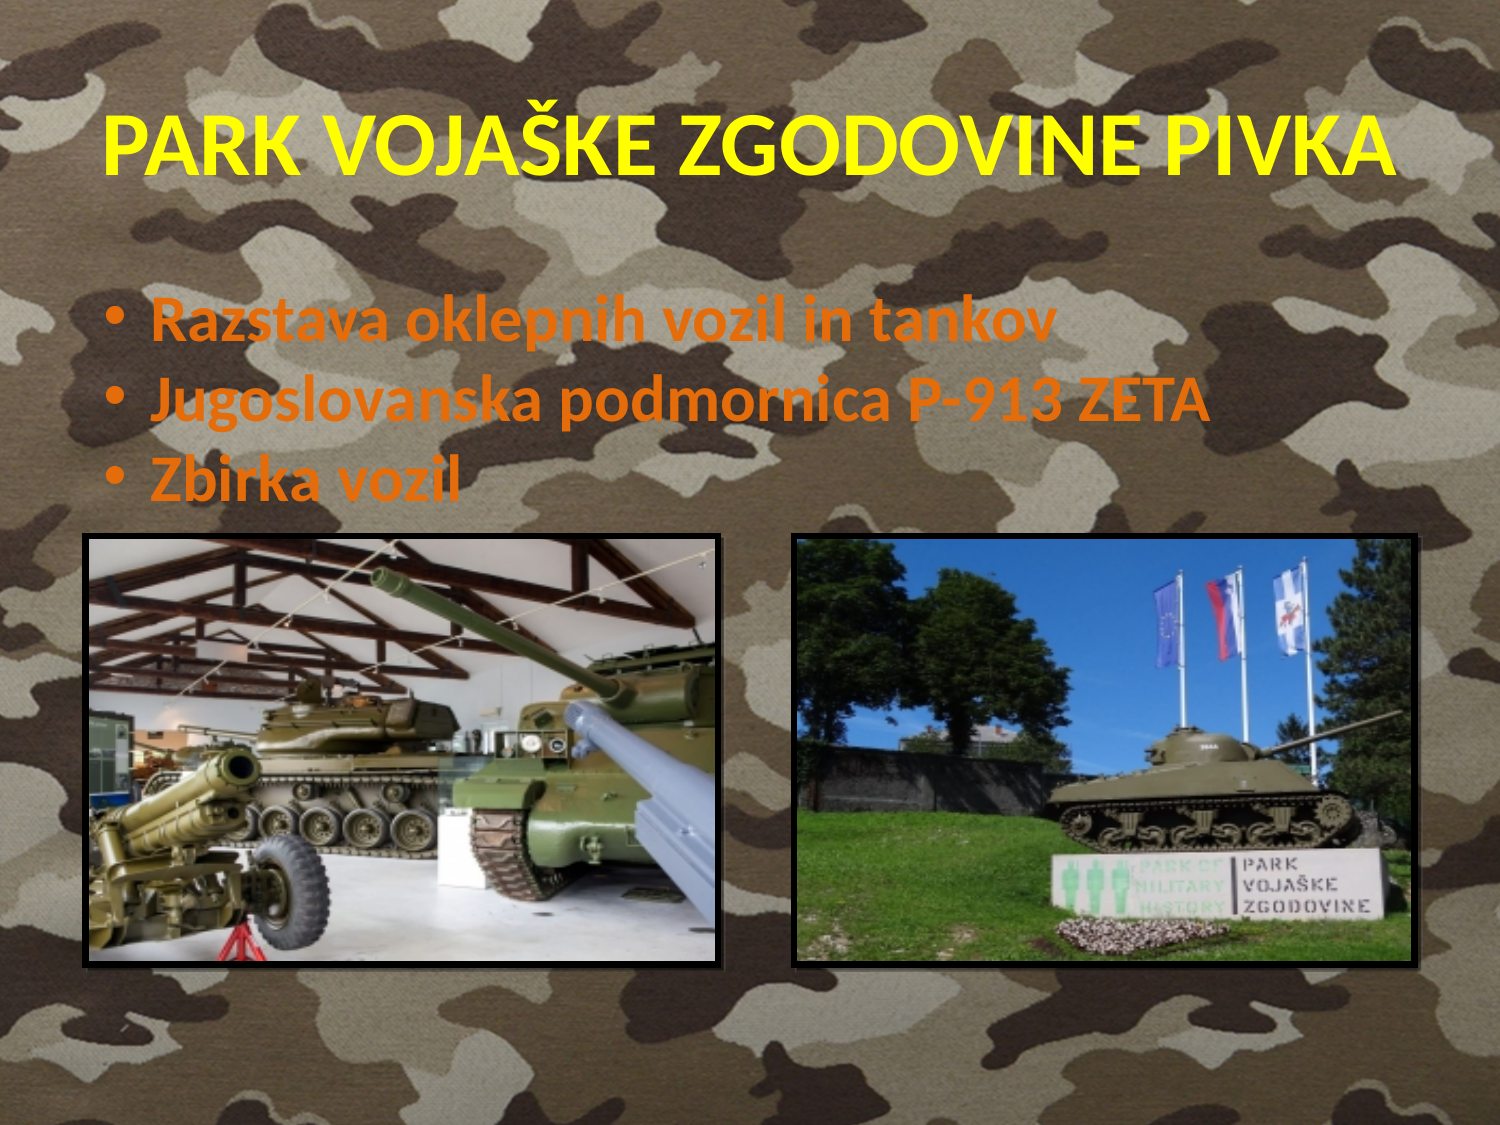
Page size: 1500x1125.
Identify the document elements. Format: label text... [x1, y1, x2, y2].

text_box Razstava oklepnih vozil in tankov Jugoslovanska podmornica P-913 ZETA Zbirka vozil [88, 267, 1279, 522]
picture [0, 0, 1500, 1125]
title PARK VOJAŠKE ZGODOVINE PIVKA [75, 45, 1425, 233]
